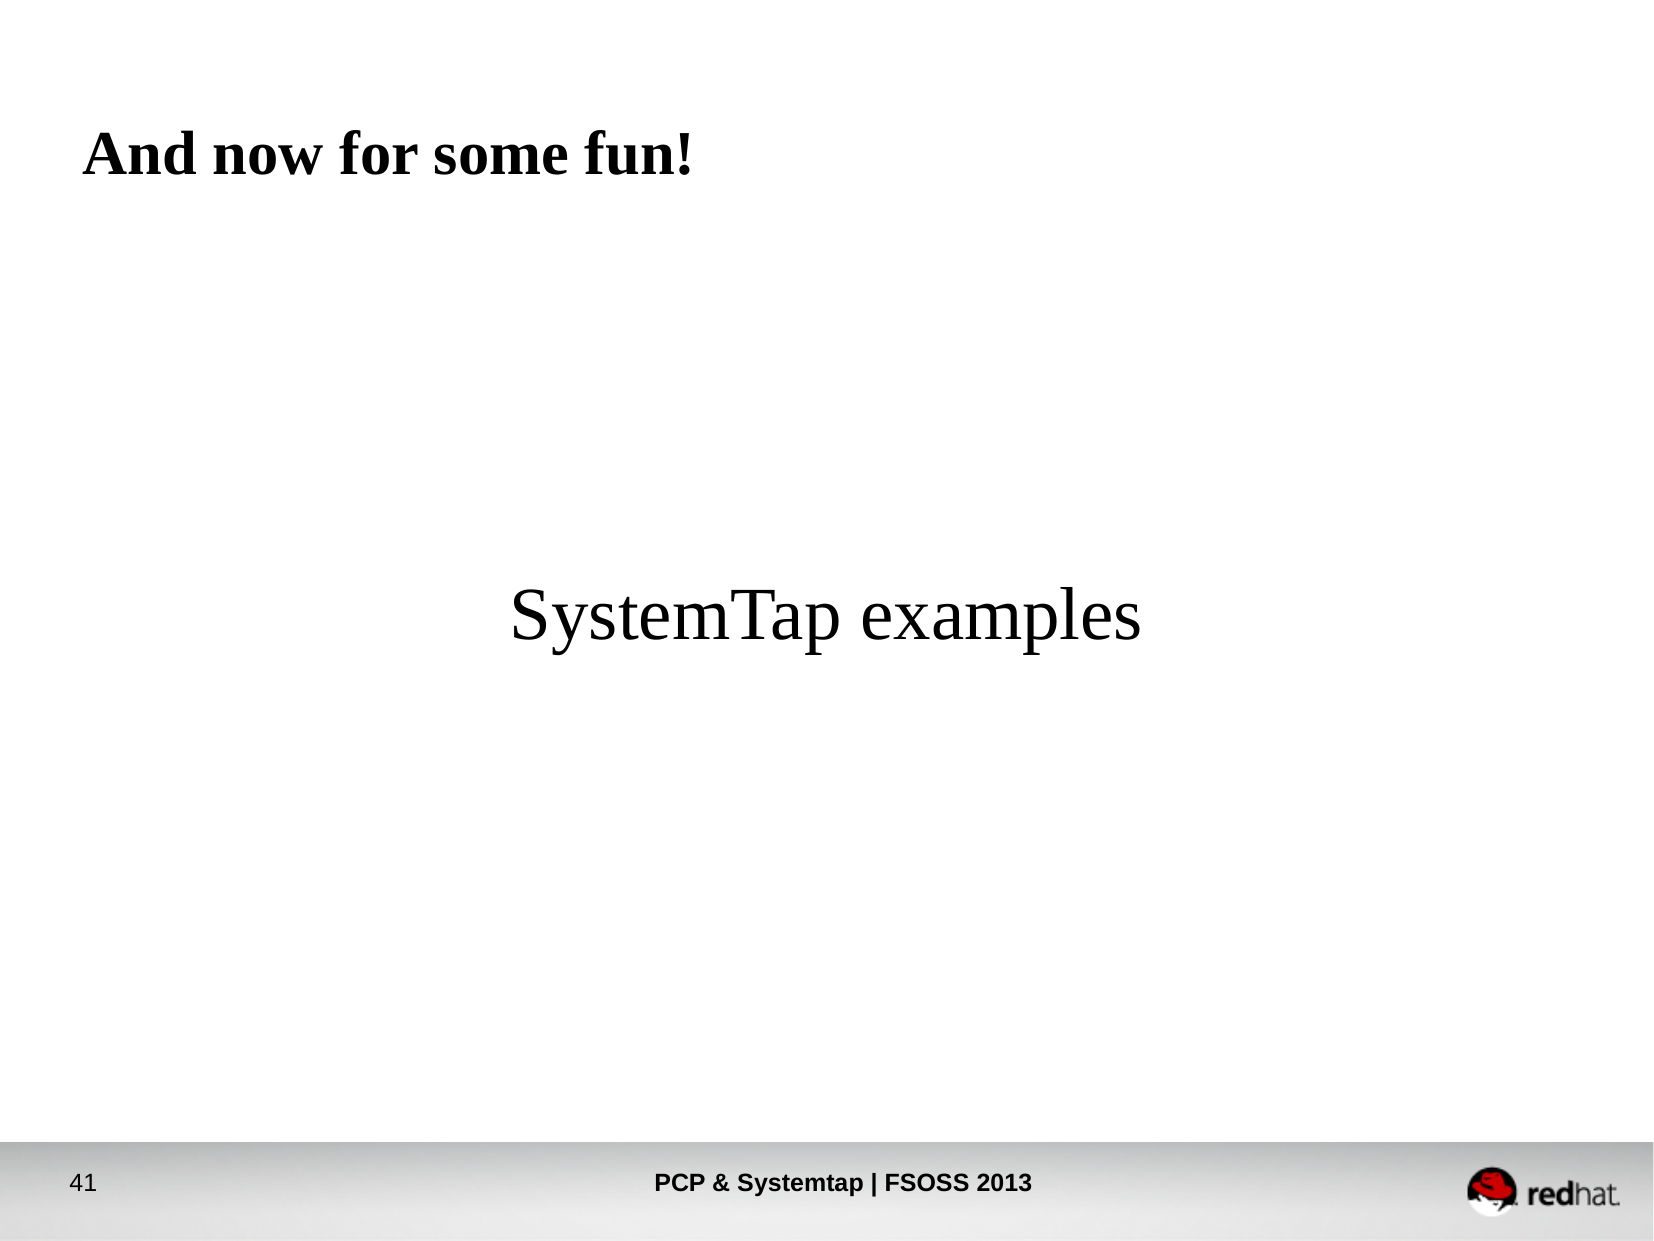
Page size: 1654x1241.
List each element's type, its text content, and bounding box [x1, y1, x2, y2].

list SystemTap examples [82, 290, 1571, 995]
title And now for some fun! [82, 49, 1571, 257]
picture [0, 1142, 1654, 1241]
